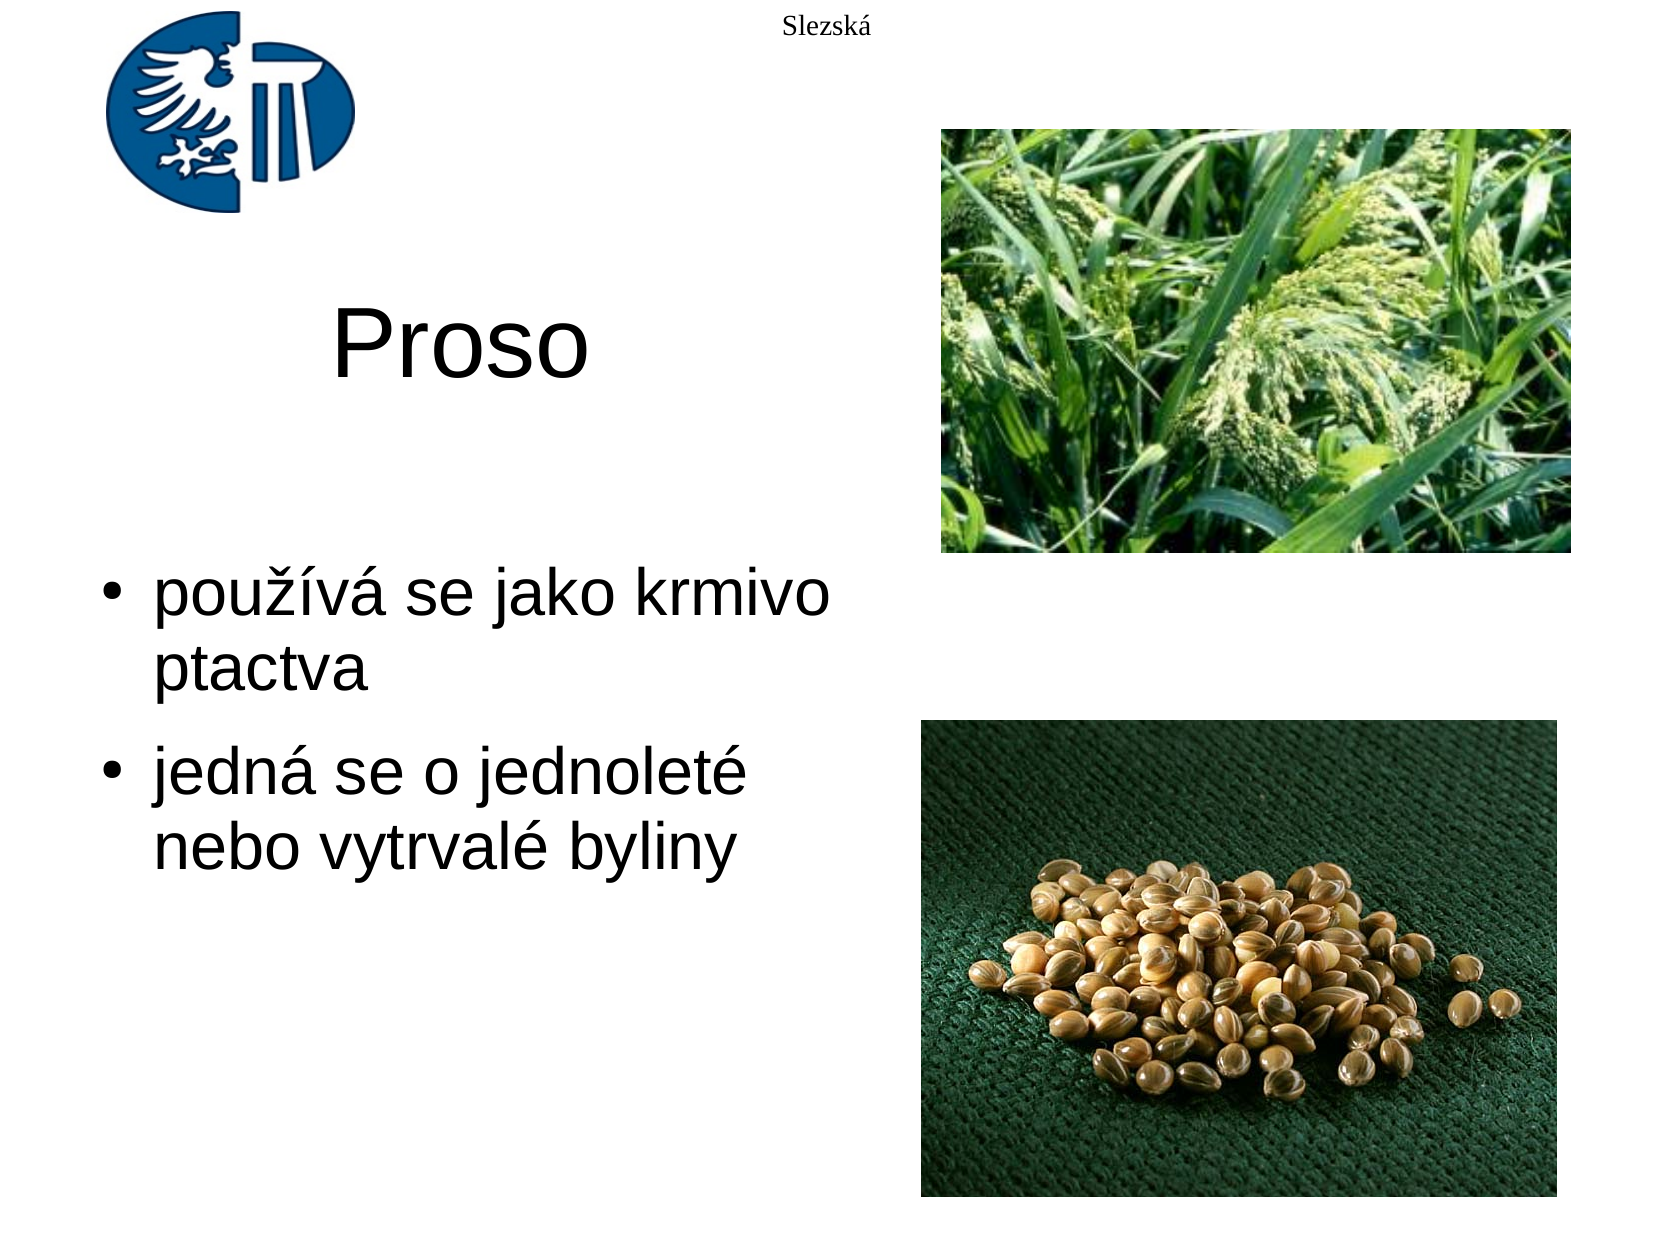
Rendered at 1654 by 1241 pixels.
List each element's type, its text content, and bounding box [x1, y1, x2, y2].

list používá se jako krmivo ptactva jedná se o jednoleté nebo vytrvalé byliny [82, 555, 898, 1241]
picture [106, 11, 355, 76]
picture [941, 129, 1571, 553]
title Proso [0, 76, 1205, 609]
picture [921, 720, 1557, 1197]
